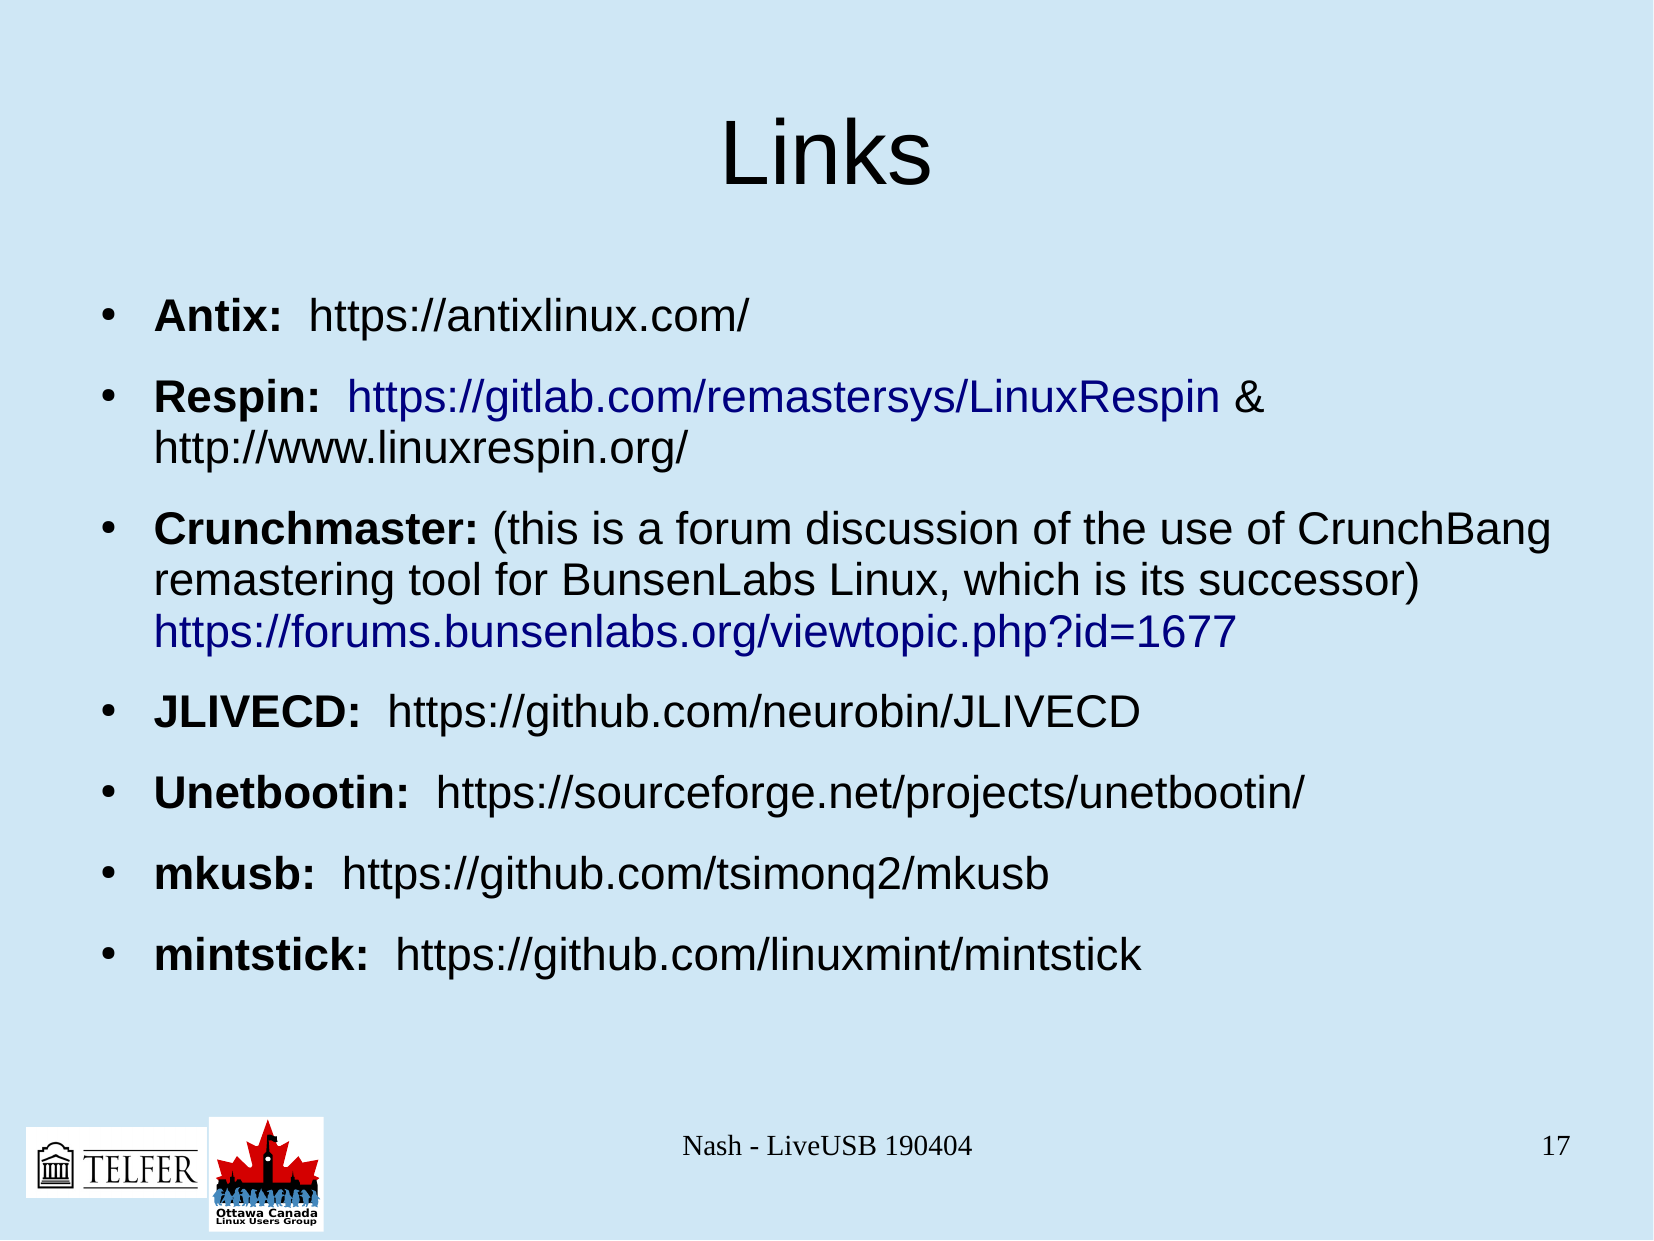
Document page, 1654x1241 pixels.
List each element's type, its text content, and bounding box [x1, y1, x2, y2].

list Antix: https://antixlinux.com/ Respin: https://gitlab.com/remastersys/LinuxRespin & http://www.linuxrespin.org/ Crunchmaster: (this is a forum discussion of the use of CrunchBang remastering tool for BunsenLabs Linux, which is its successor) https://forums.bunsenlabs.org/viewtopic.php?id=1677 JLIVECD: https://github.com/neurobin/JLIVECD Unetbootin: https://sourceforge.net/projects/unetbootin/ mkusb: https://github.com/tsimonq2/mkusb mintstick: https://github.com/linuxmint/mintstick [82, 290, 1571, 1010]
picture [26, 1127, 207, 1198]
title Links [82, 49, 1571, 257]
